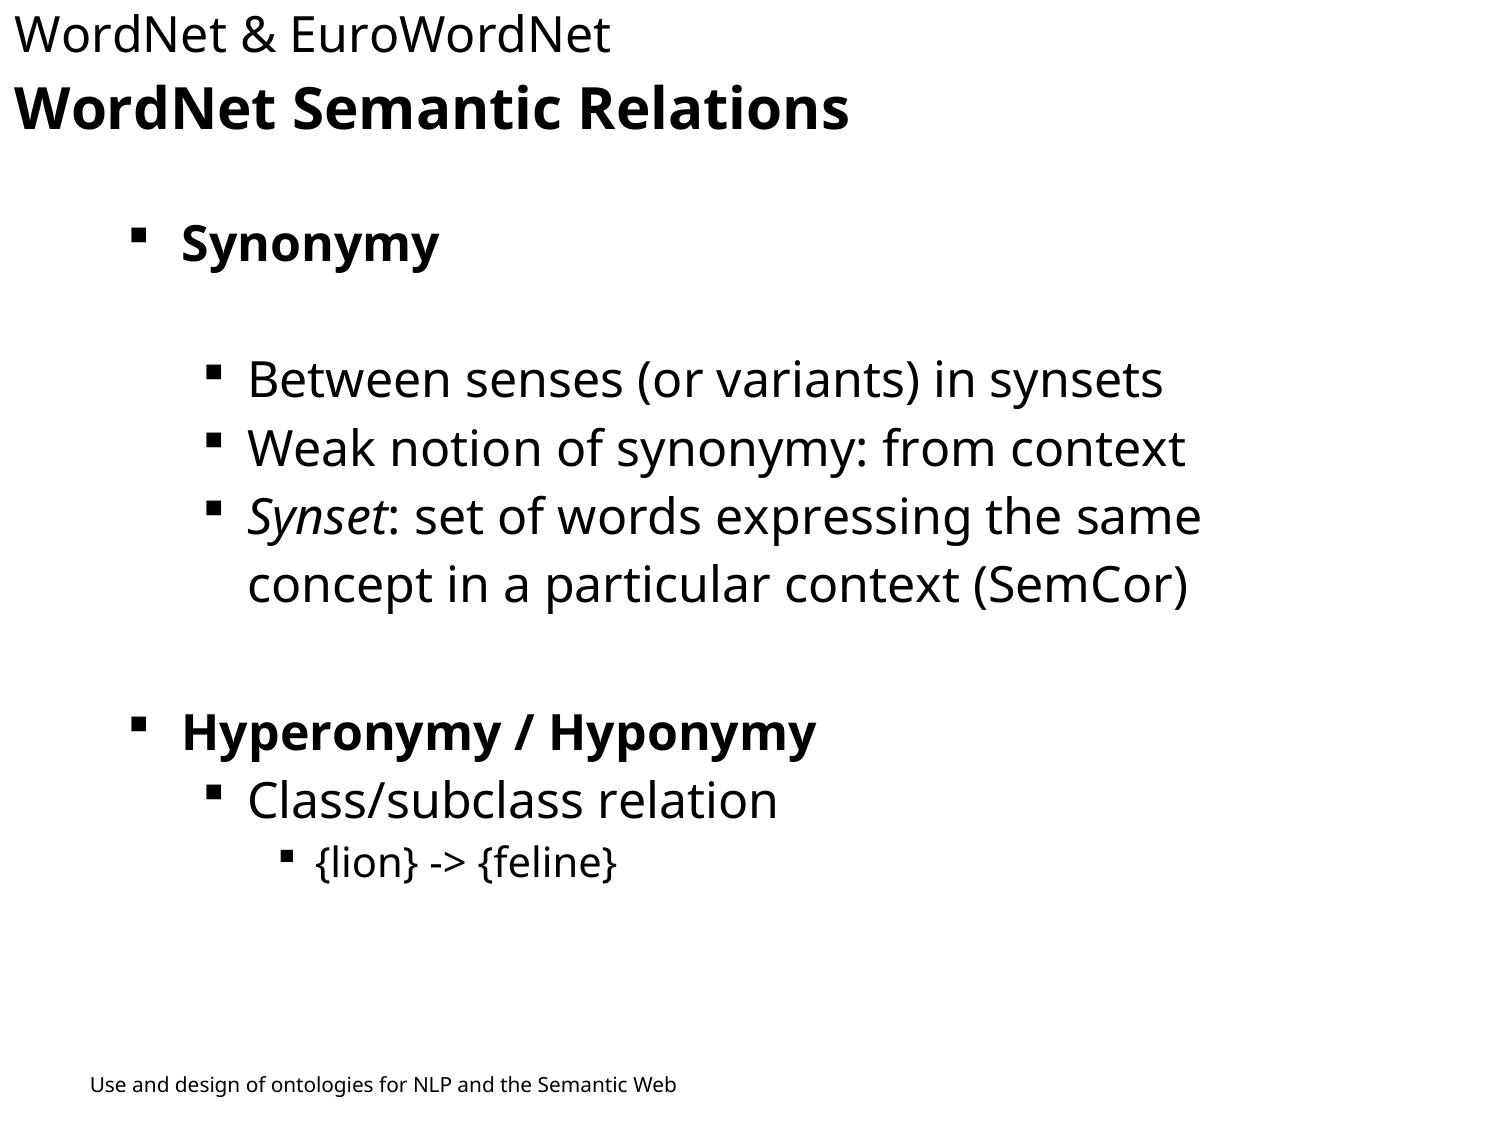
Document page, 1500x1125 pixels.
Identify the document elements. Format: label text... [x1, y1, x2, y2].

list Synonymy Between senses (or variants) in synsets Weak notion of synonymy: from context Synset: set of words expressing the same concept in a particular context (SemCor) Hyperonymy / Hyponymy Class/subclass relation {lion} -> {feline} [112, 200, 1388, 1001]
title WordNet & EuroWordNet WordNet Semantic Relations [0, 0, 1276, 146]
